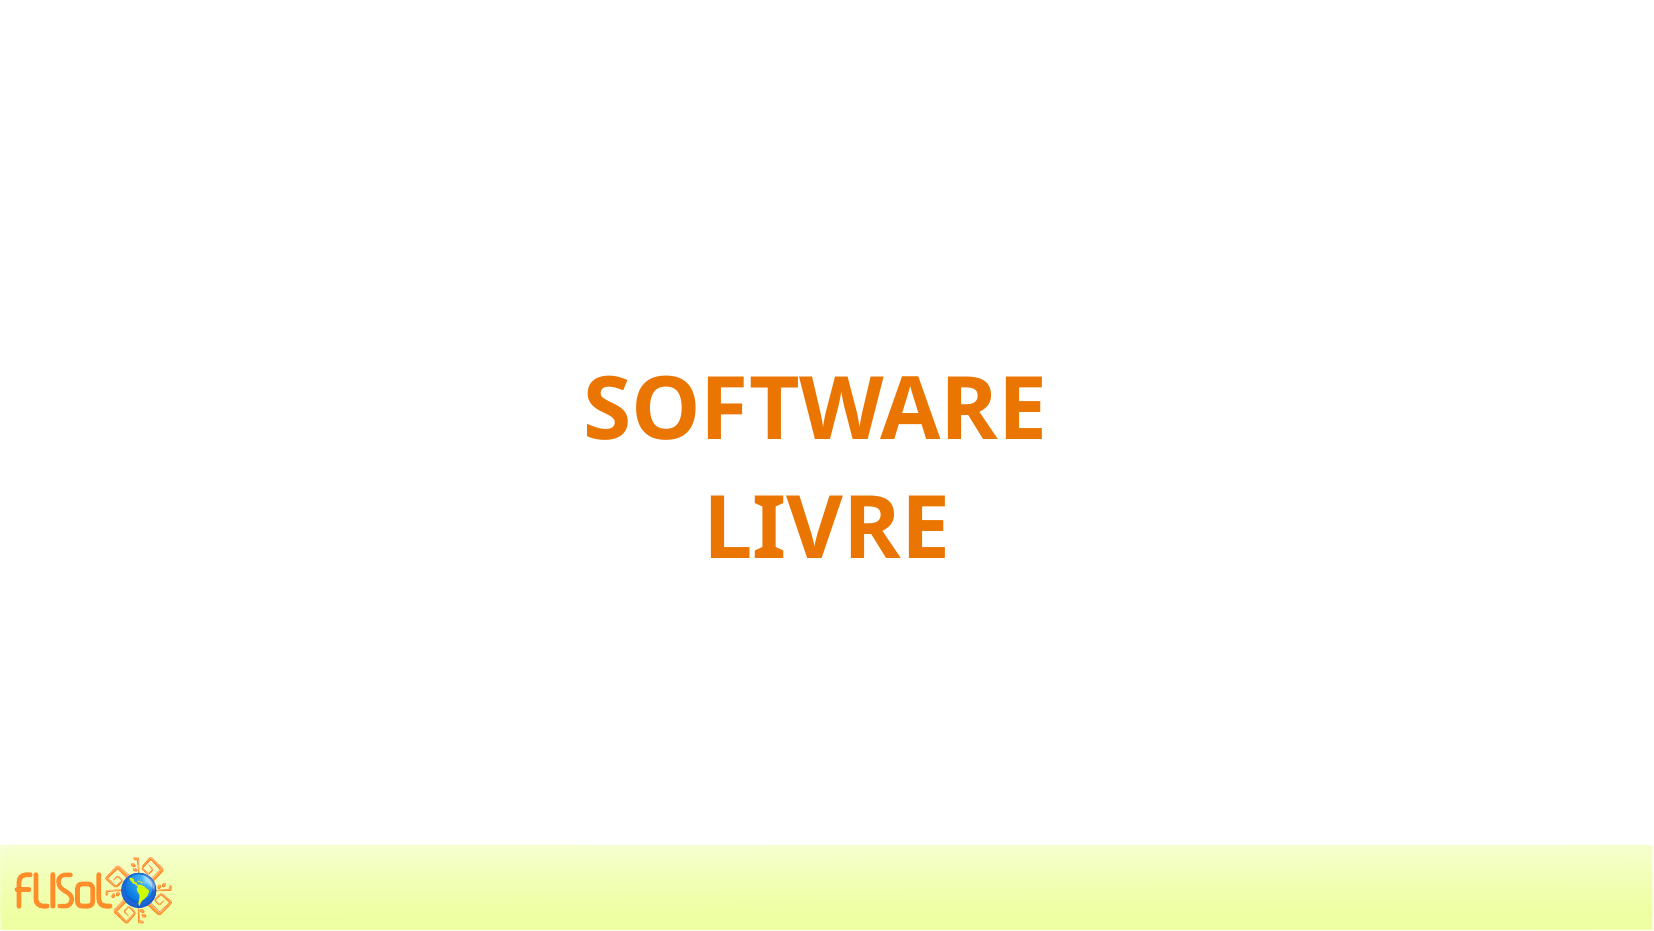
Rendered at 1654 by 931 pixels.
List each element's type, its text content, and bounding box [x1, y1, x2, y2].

text_box [0, 844, 1654, 931]
text_box SOFTWARE LIVRE [29, 367, 1625, 564]
